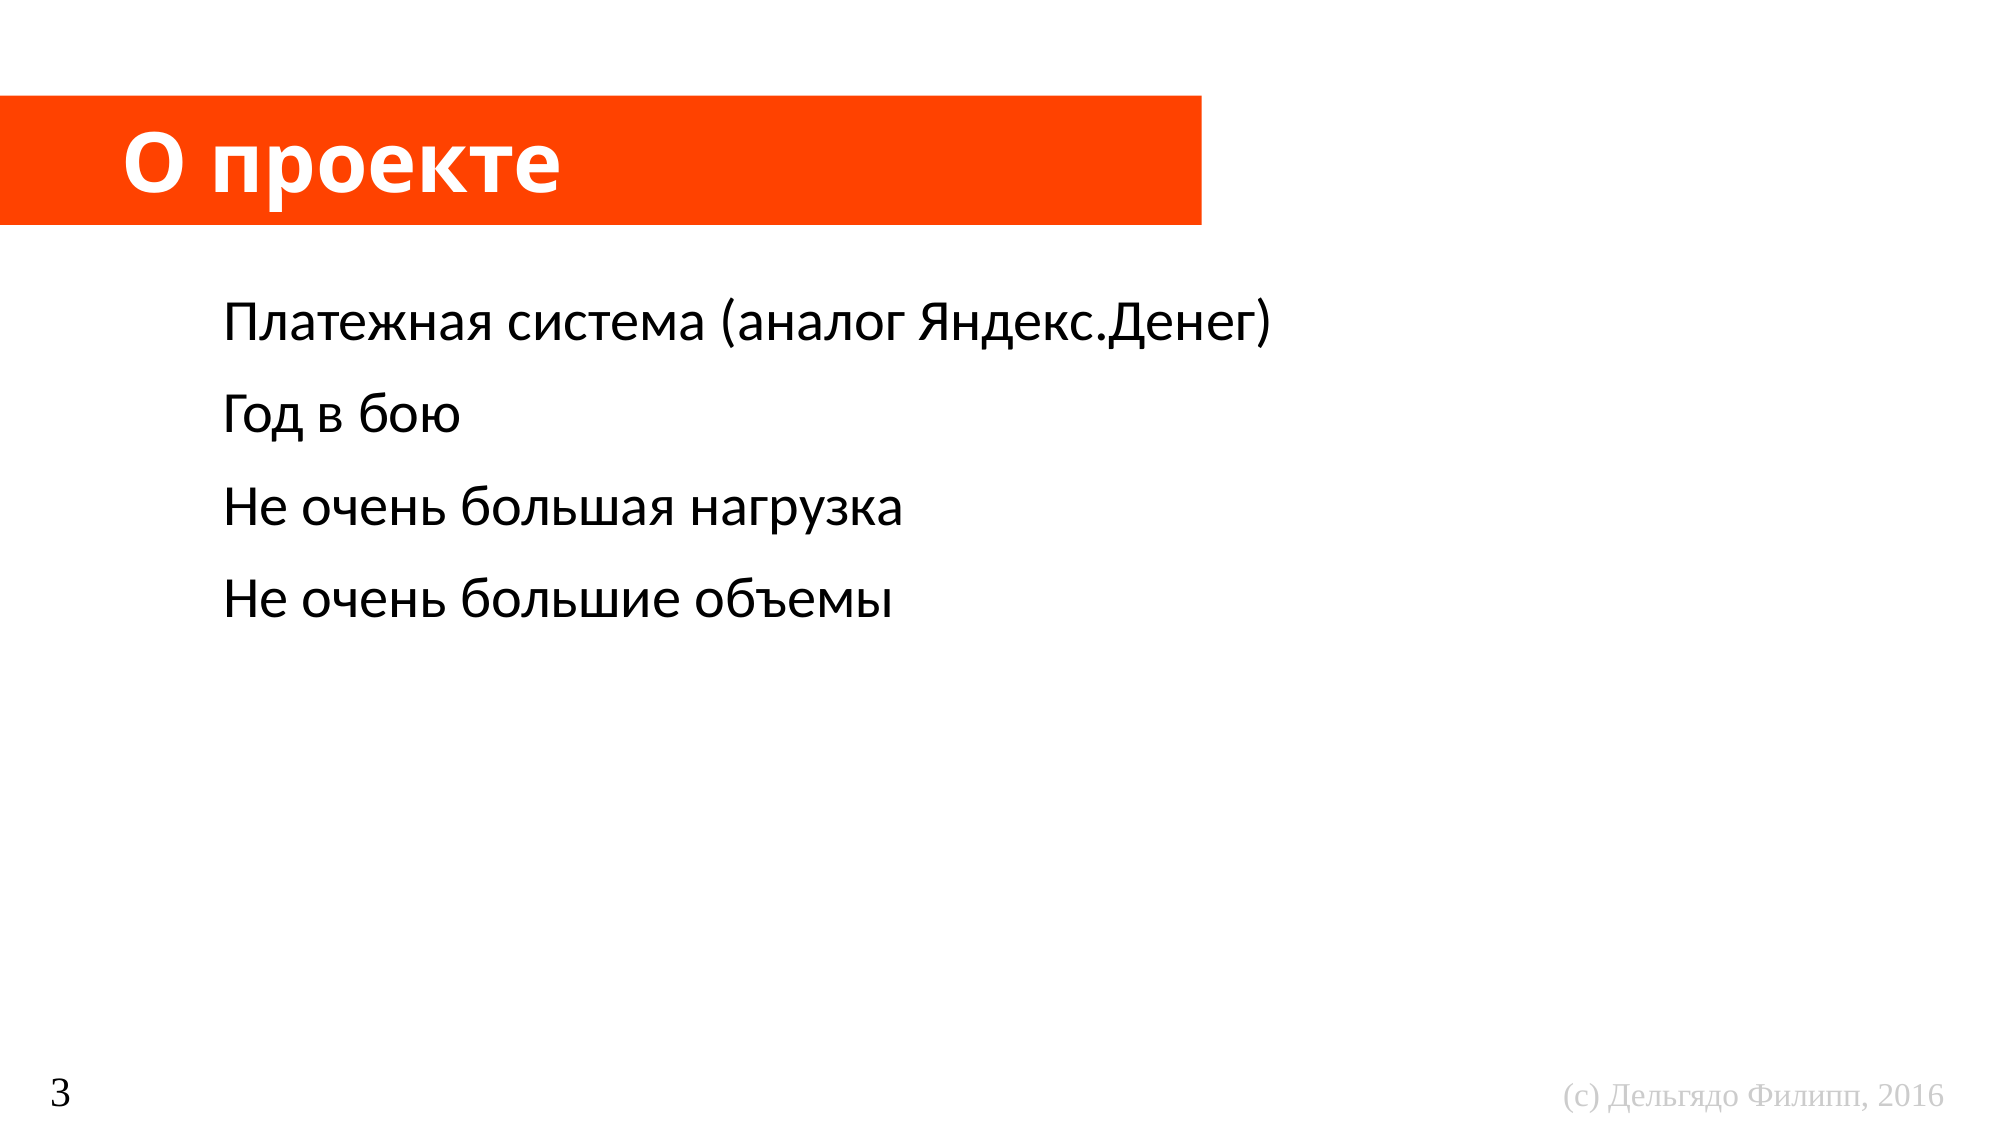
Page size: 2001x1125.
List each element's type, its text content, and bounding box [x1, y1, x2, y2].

title О проекте [0, 95, 1202, 225]
list Платежная система (аналог Яндекс.Денег) Год в бою Не очень большая нагрузка Не очень большие объемы [137, 282, 1863, 1014]
